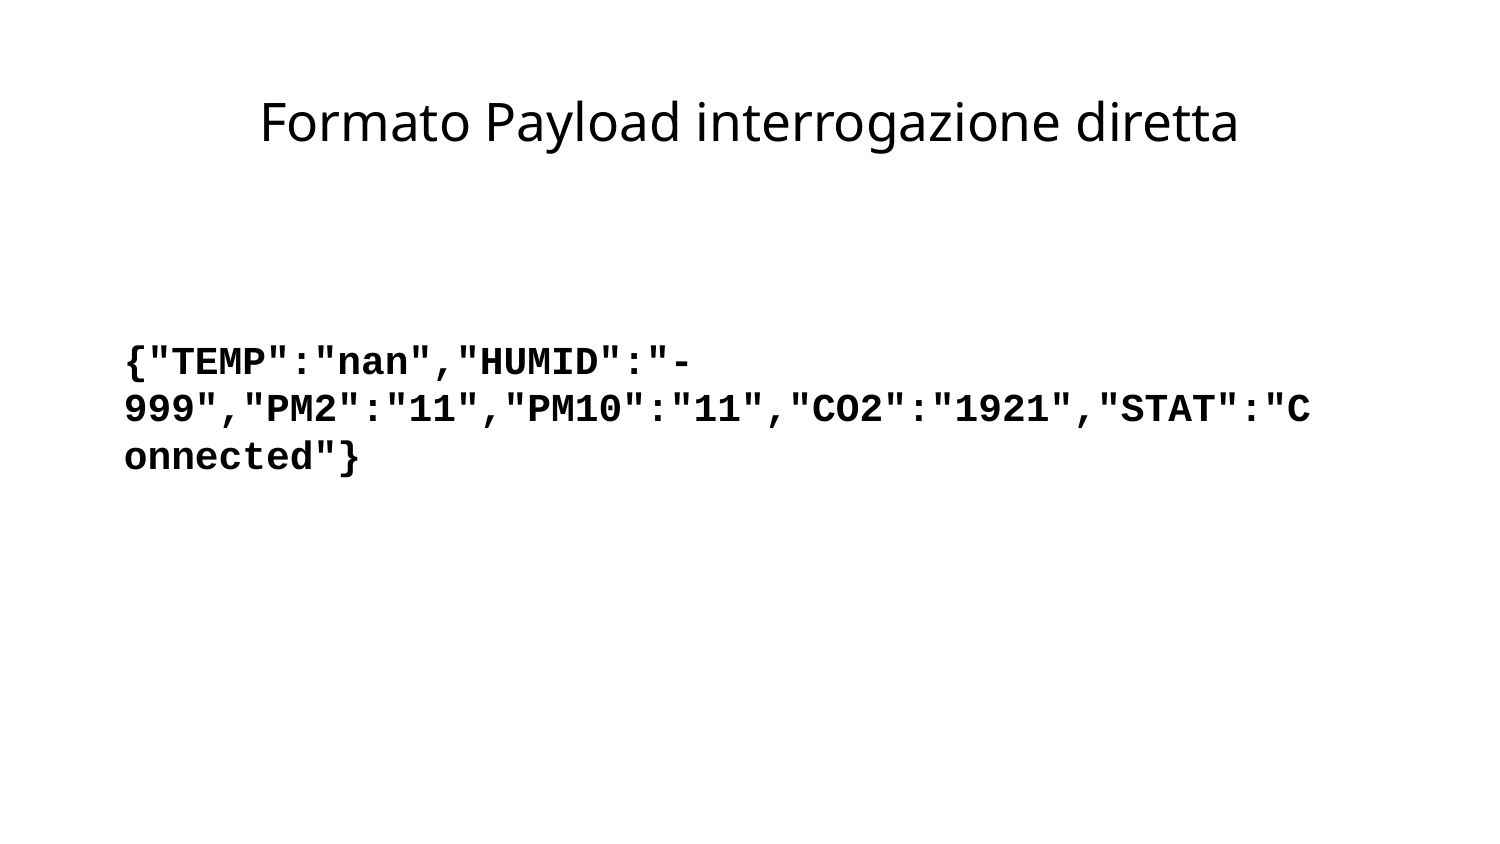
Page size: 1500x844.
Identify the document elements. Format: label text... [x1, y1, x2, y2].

title Formato Payload interrogazione diretta [51, 72, 1449, 167]
text_box {"TEMP":"nan","HUMID":"-999","PM2":"11","PM10":"11","CO2":"1921","STAT":"Connected"} [108, 319, 1346, 528]
